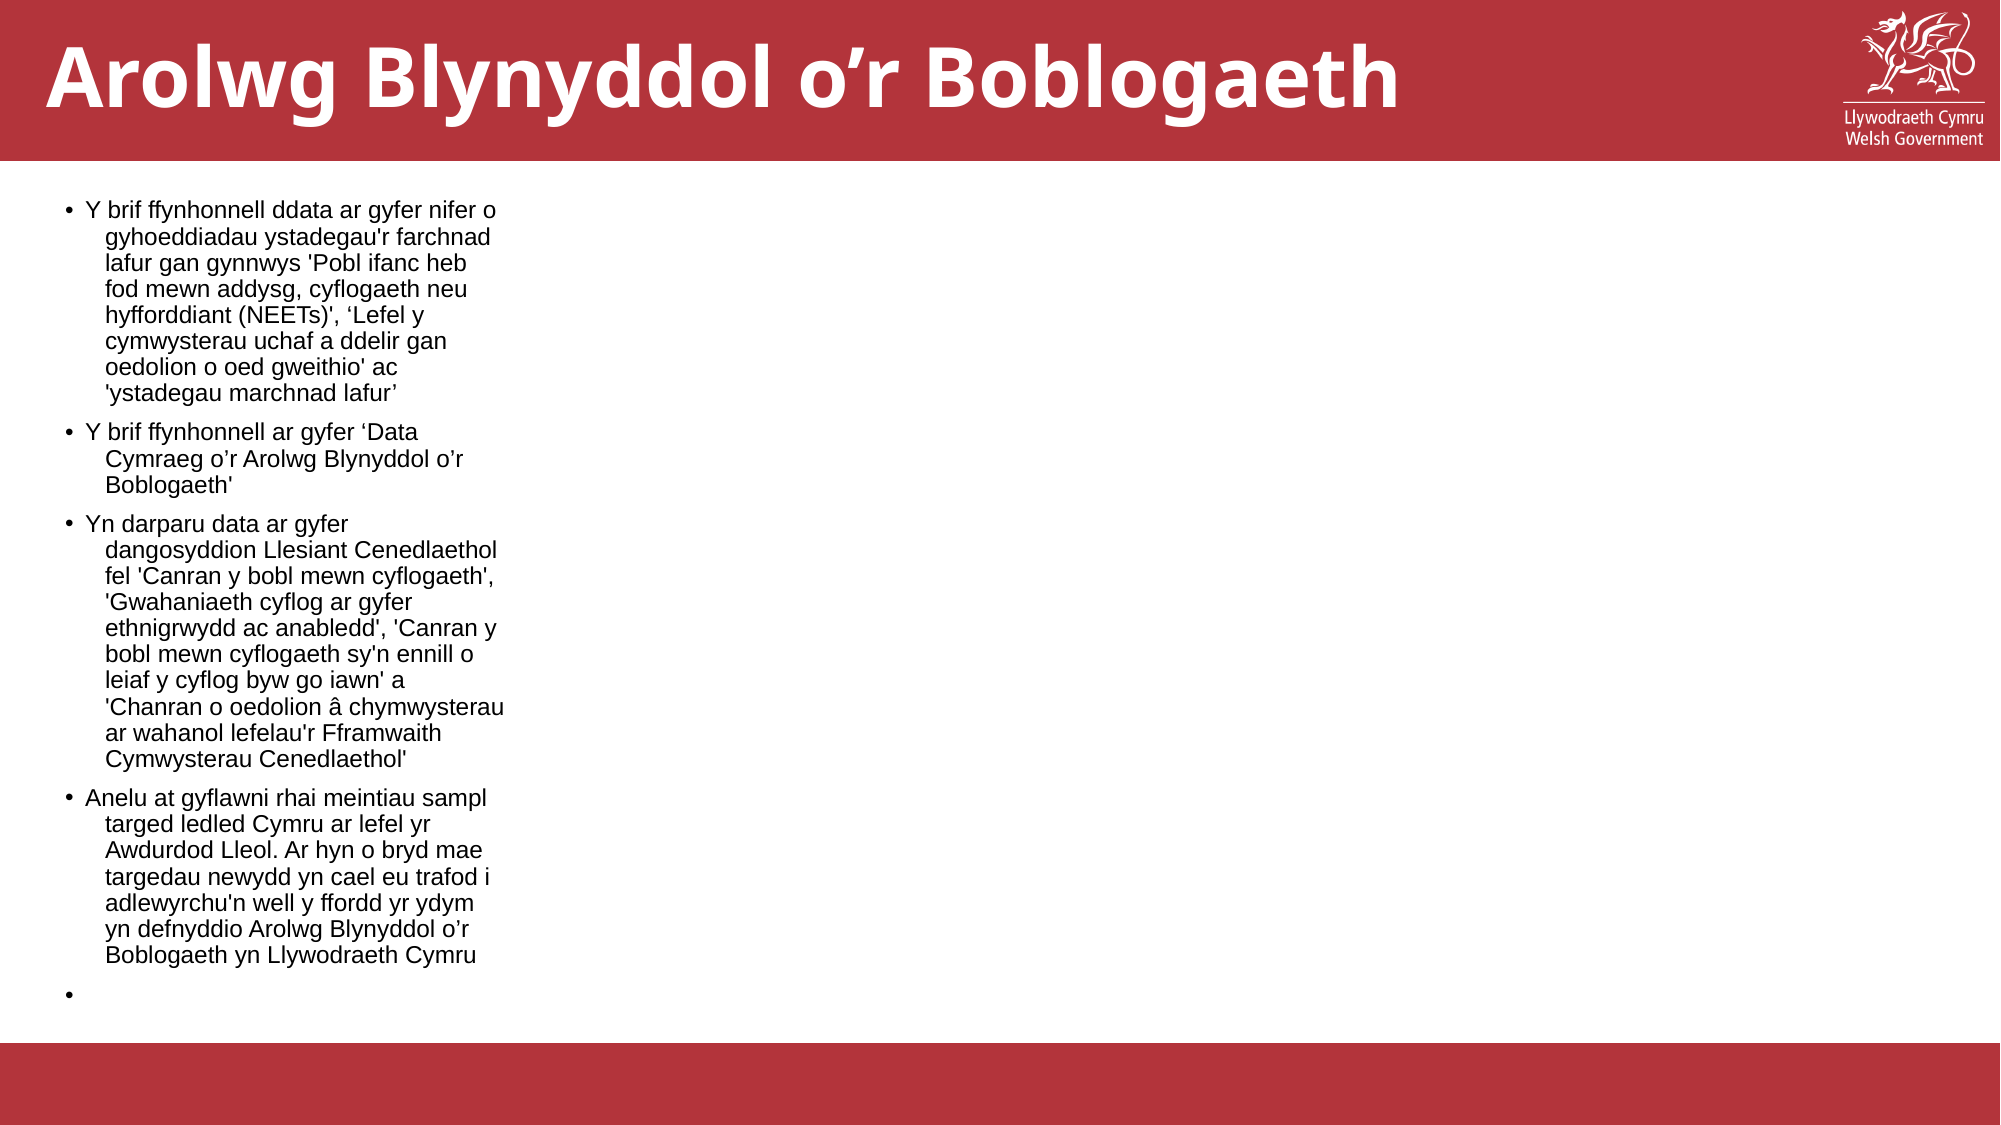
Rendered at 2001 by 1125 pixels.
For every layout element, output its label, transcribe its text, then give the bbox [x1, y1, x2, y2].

title Arolwg Blynyddol o’r Boblogaeth [31, 27, 1757, 134]
list Y brif ffynhonnell ddata ar gyfer nifer o gyhoeddiadau ystadegau'r farchnad lafur gan gynnwys 'Pobl ifanc heb fod mewn addysg, cyflogaeth neu hyfforddiant (NEETs)', ‘Lefel y cymwysterau uchaf a ddelir gan oedolion o oed gweithio' ac 'ystadegau marchnad lafur’ Y brif ffynhonnell ar gyfer ‘Data Cymraeg o’r Arolwg Blynyddol o’r Boblogaeth' Yn darparu data ar gyfer dangosyddion Llesiant Cenedlaethol fel 'Canran y bobl mewn cyflogaeth', 'Gwahaniaeth cyflog ar gyfer ethnigrwydd ac anabledd', 'Canran y bobl mewn cyflogaeth sy'n ennill o leiaf y cyflog byw go iawn' a 'Chanran o oedolion â chymwysterau ar wahanol lefelau'r Fframwaith Cymwysterau Cenedlaethol' Anelu at gyflawni rhai meintiau sampl targed ledled Cymru ar lefel yr Awdurdod Lleol. Ar hyn o bryd mae targedau newydd yn cael eu trafod i adlewyrchu'n well y ffordd yr ydym yn defnyddio Arolwg Blynyddol o’r Boblogaeth yn Llywodraeth Cymru [50, 190, 1929, 1125]
